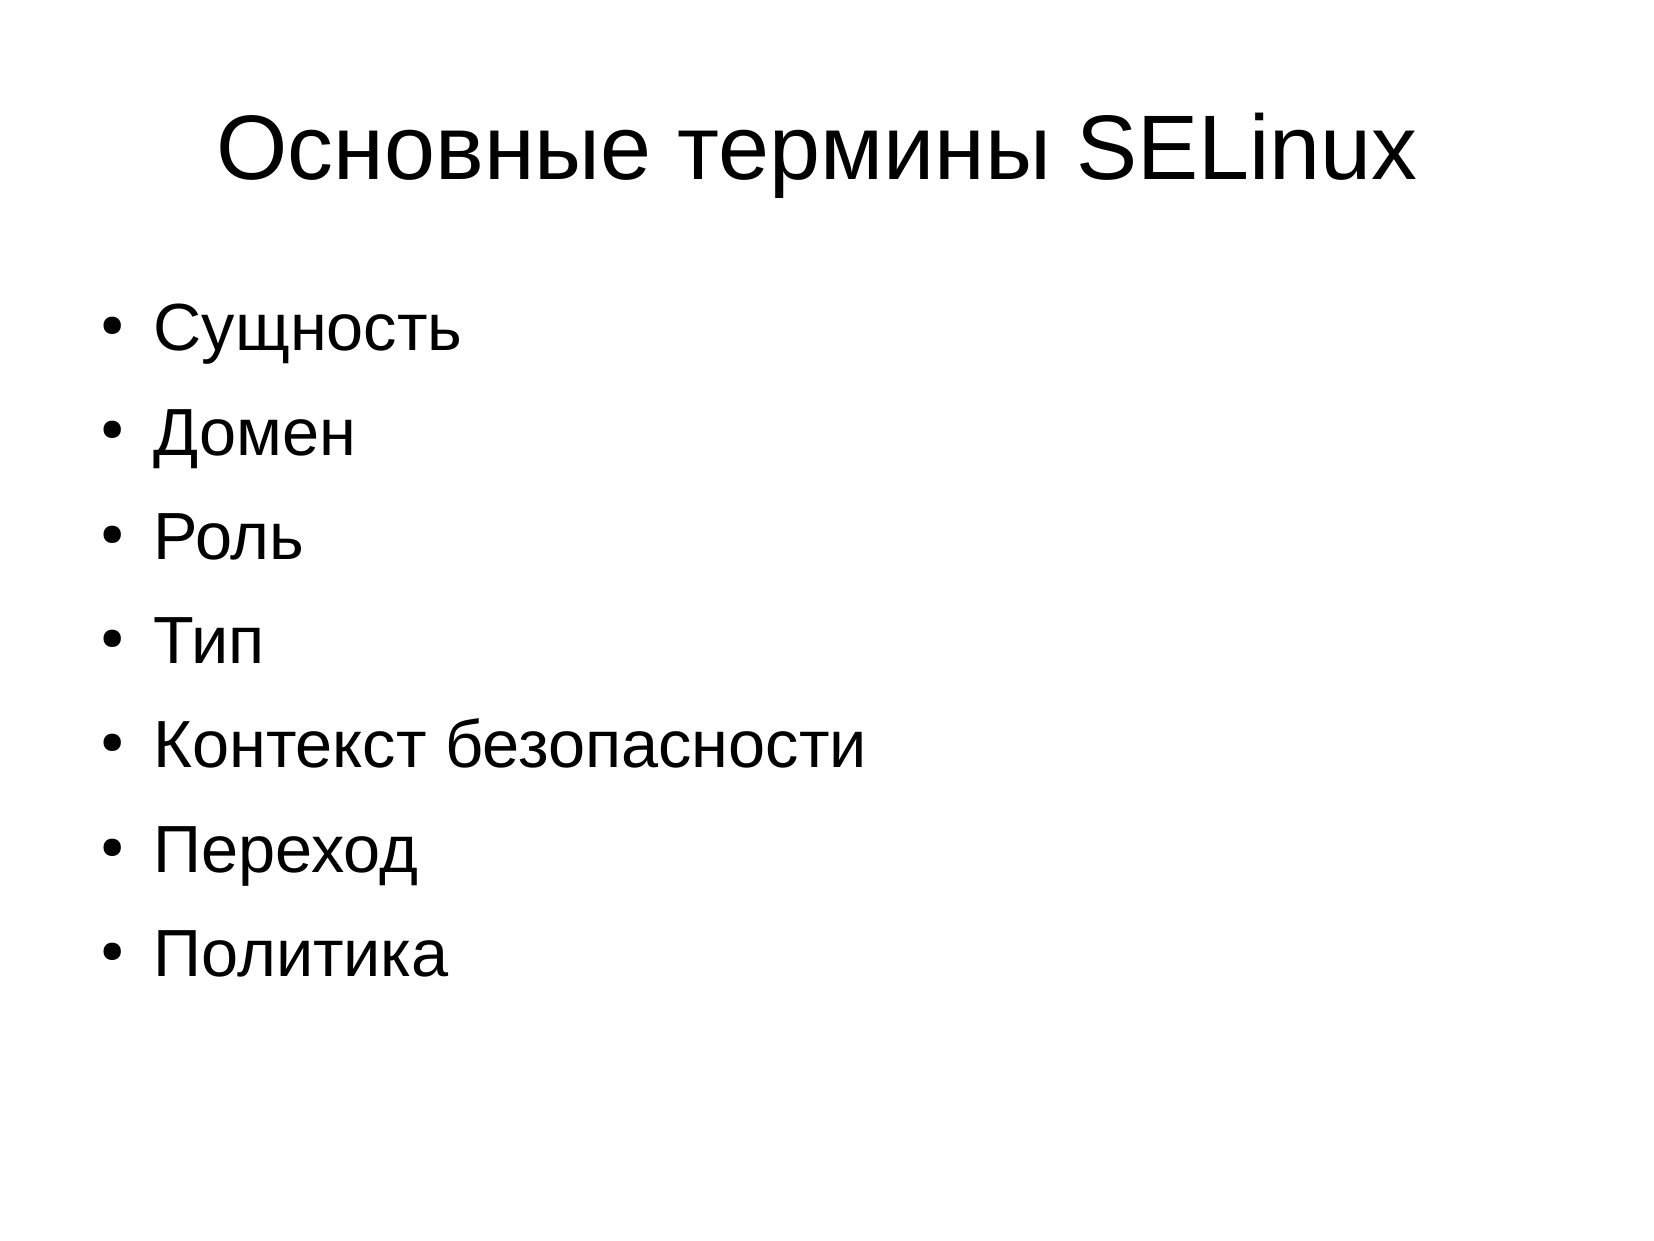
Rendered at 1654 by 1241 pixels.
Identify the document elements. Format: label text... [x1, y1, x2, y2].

title Основные термины SELinux [88, 59, 1548, 237]
list Сущность Домен Роль Тип Контекст безопасности Переход Политика [82, 290, 1571, 1094]
